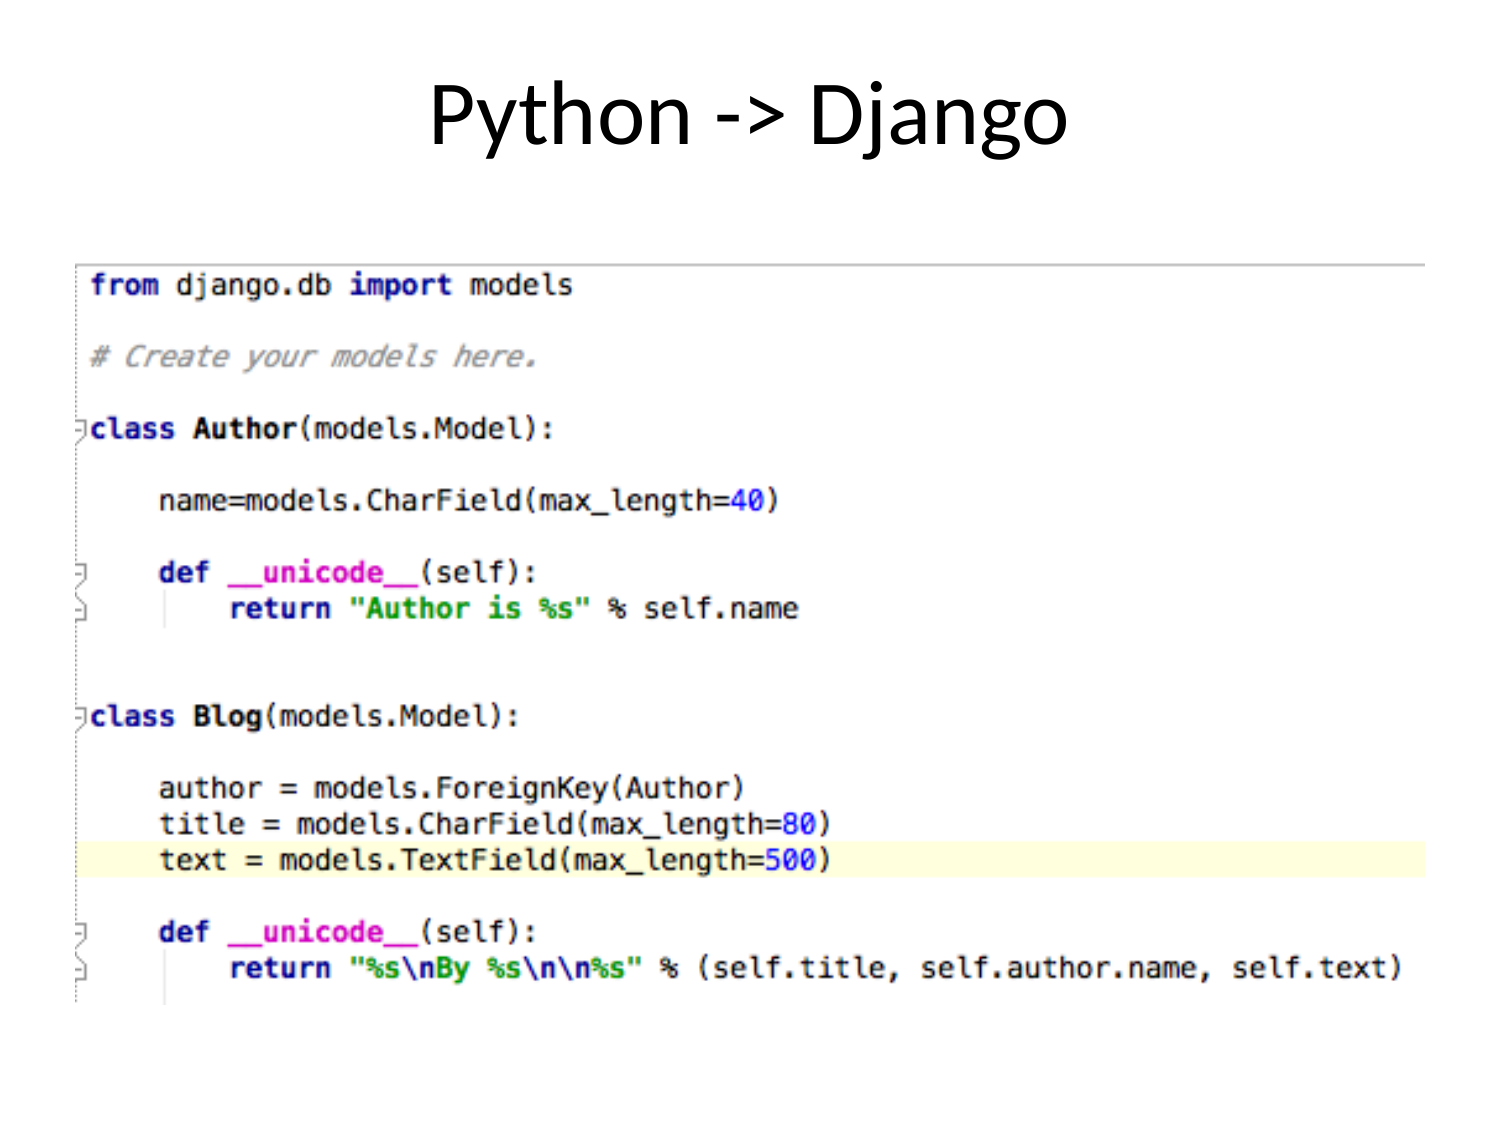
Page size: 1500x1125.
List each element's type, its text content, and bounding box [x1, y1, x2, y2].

title Python -> Django [75, 45, 1425, 233]
picture [75, 262, 1425, 1005]
